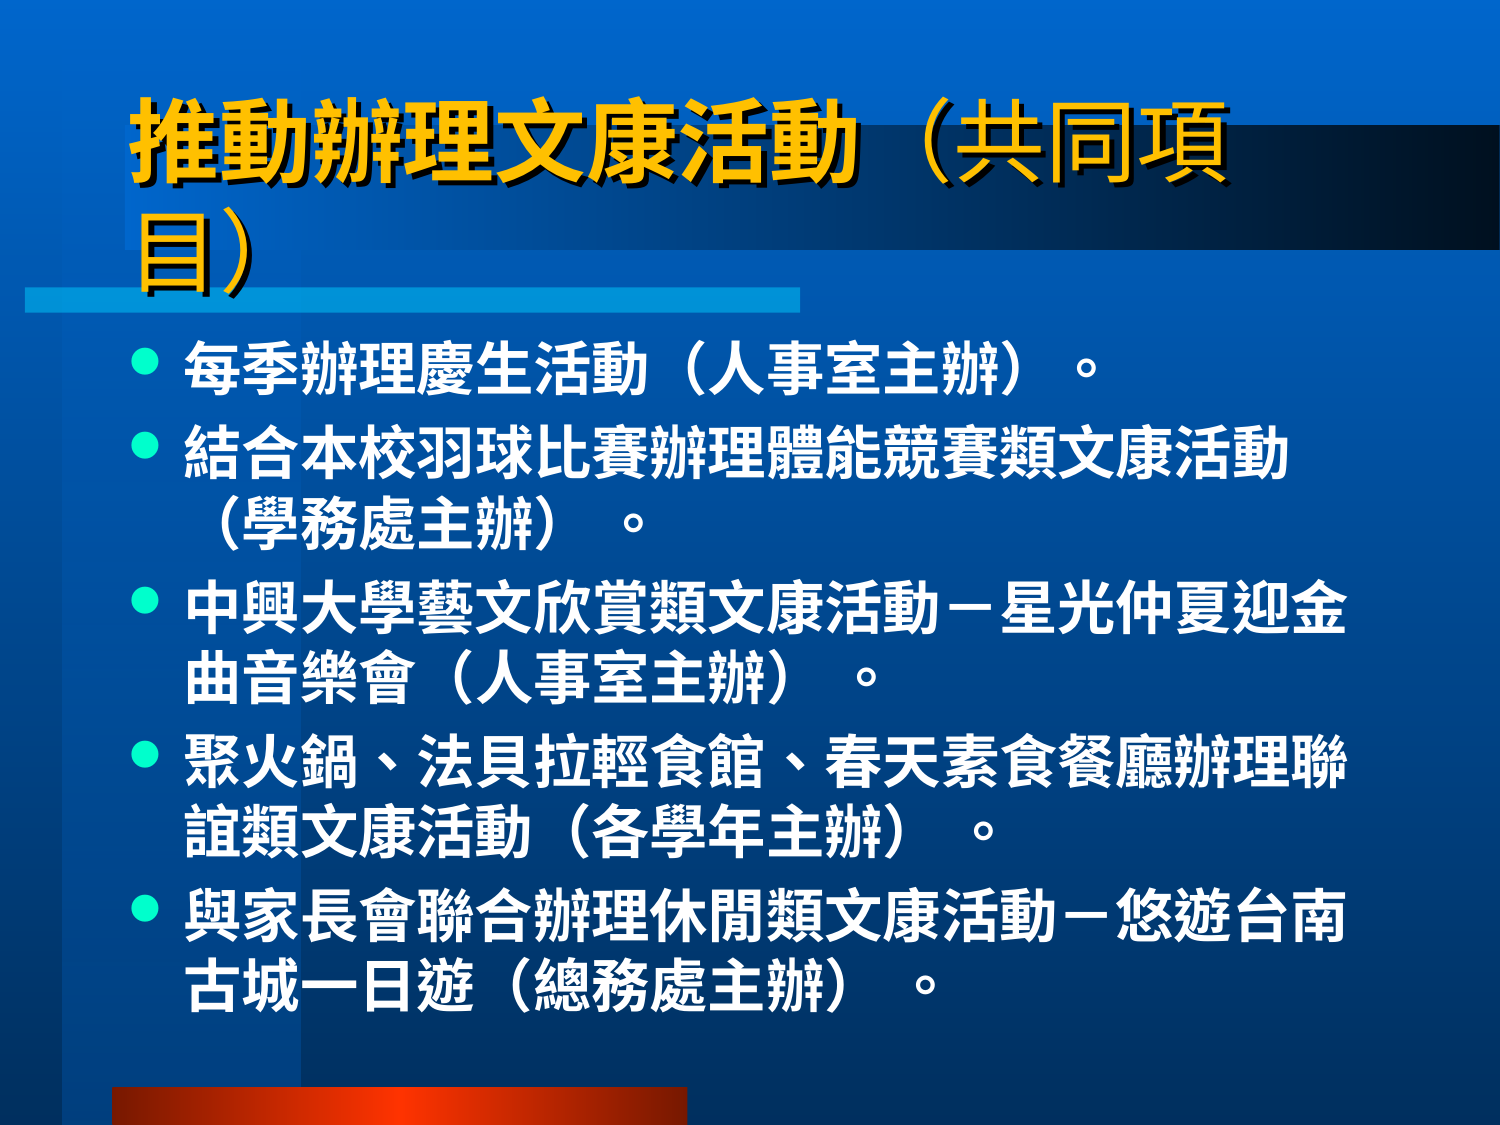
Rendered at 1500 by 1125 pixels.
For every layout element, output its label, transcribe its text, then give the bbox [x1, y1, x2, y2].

title 推動辦理文康活動（共同項目） [112, 99, 1388, 288]
list 每季辦理慶生活動（人事室主辦）。 結合本校羽球比賽辦理體能競賽類文康活動（學務處主辦） 。 中興大學藝文欣賞類文康活動－星光仲夏迎金曲音樂會（人事室主辦） 。 聚火鍋、法貝拉輕食館、春天素食餐廳辦理聯誼類文康活動（各學年主辦） 。 與家長會聯合辦理休閒類文康活動－悠遊台南古城一日遊（總務處主辦） 。 [112, 324, 1388, 1059]
